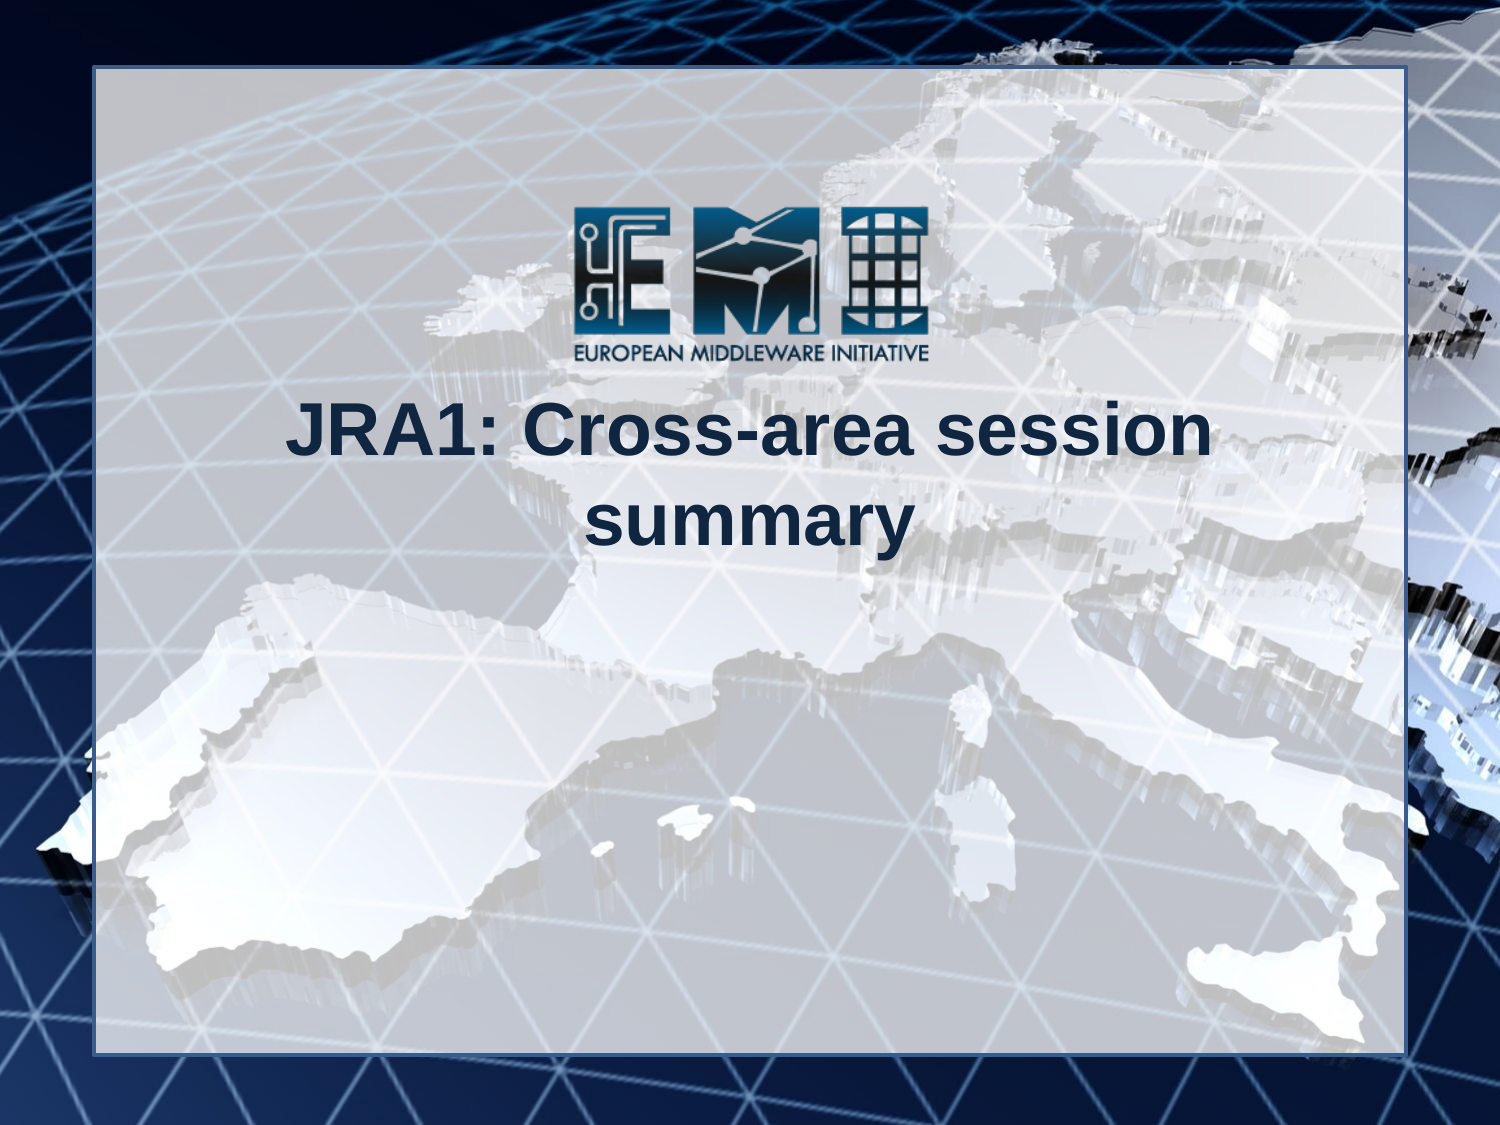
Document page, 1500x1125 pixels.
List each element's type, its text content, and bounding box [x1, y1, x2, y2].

picture [0, 0, 1500, 1125]
text_box [94, 67, 1406, 1055]
title JRA1: Cross-area session summary [112, 349, 1388, 591]
